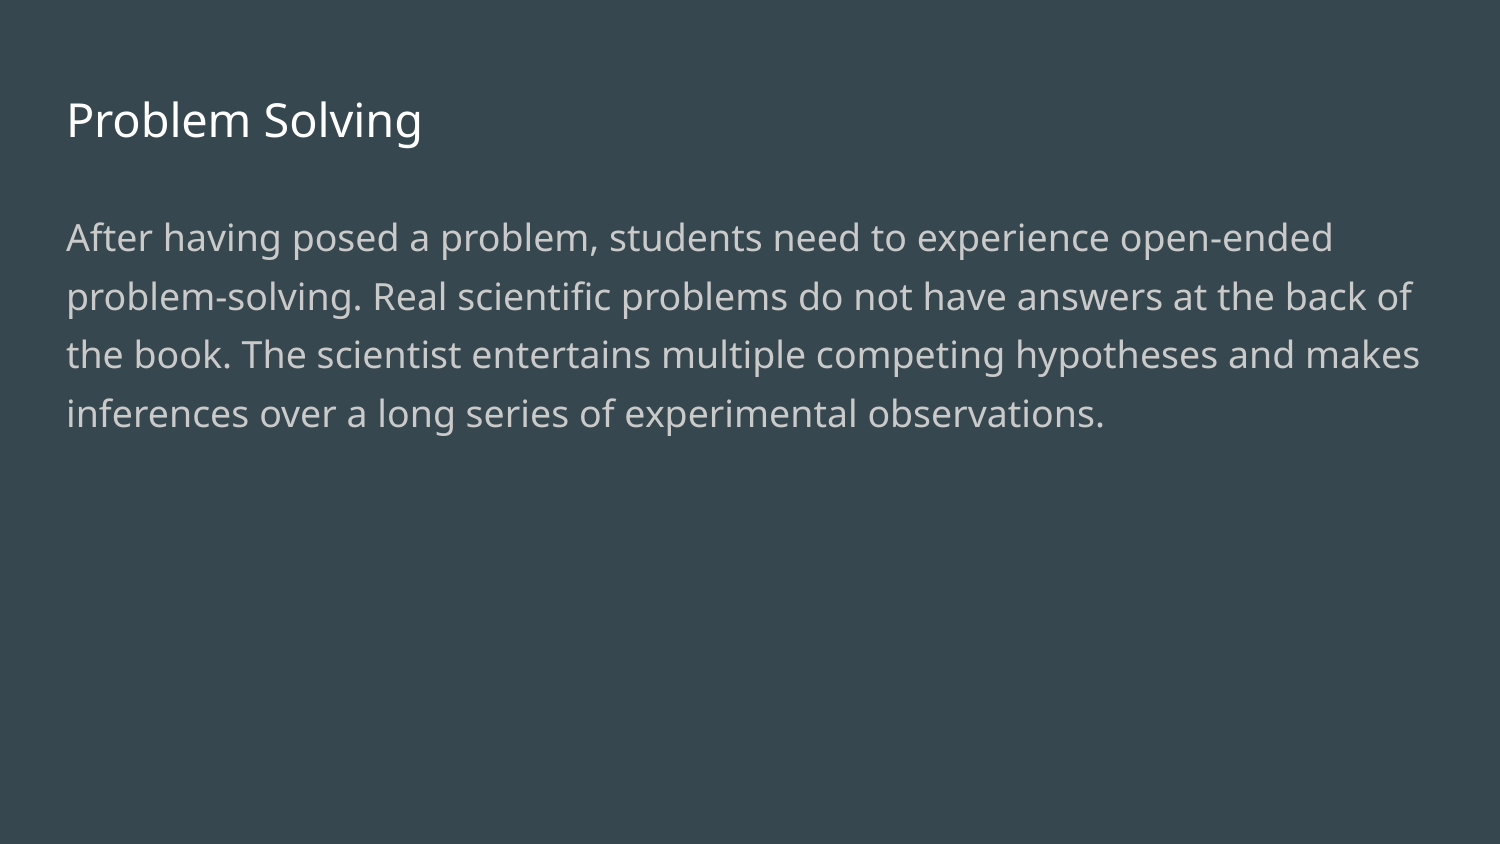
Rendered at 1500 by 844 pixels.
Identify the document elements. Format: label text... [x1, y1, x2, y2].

list After having posed a problem, students need to experience open-ended problem-solving. Real scientific problems do not have answers at the back of the book. The scientist entertains multiple competing hypotheses and makes inferences over a long series of experimental observations. [51, 189, 1449, 750]
title Problem Solving [51, 72, 1449, 167]
